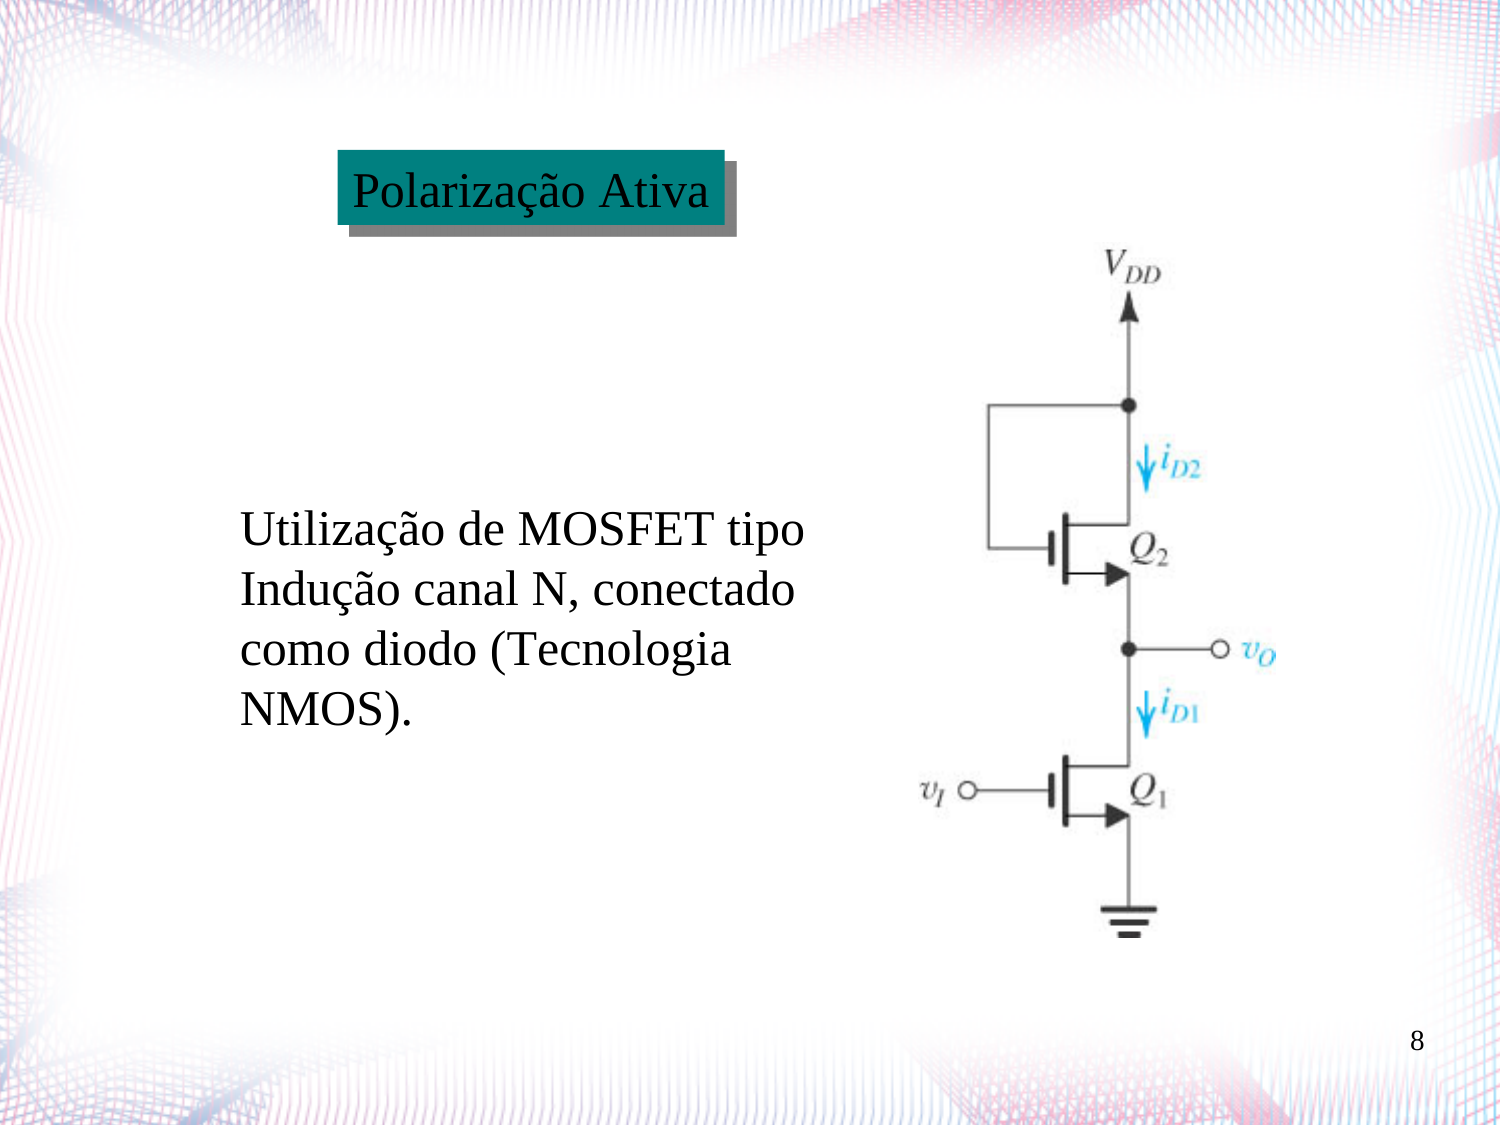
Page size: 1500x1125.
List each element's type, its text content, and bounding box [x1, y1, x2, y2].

text_box Polarização Ativa [337, 149, 725, 225]
picture [0, 0, 1500, 1125]
text_box Utilização de MOSFET tipo Indução canal N, conectado como diodo (Tecnologia NMOS). [225, 487, 826, 743]
